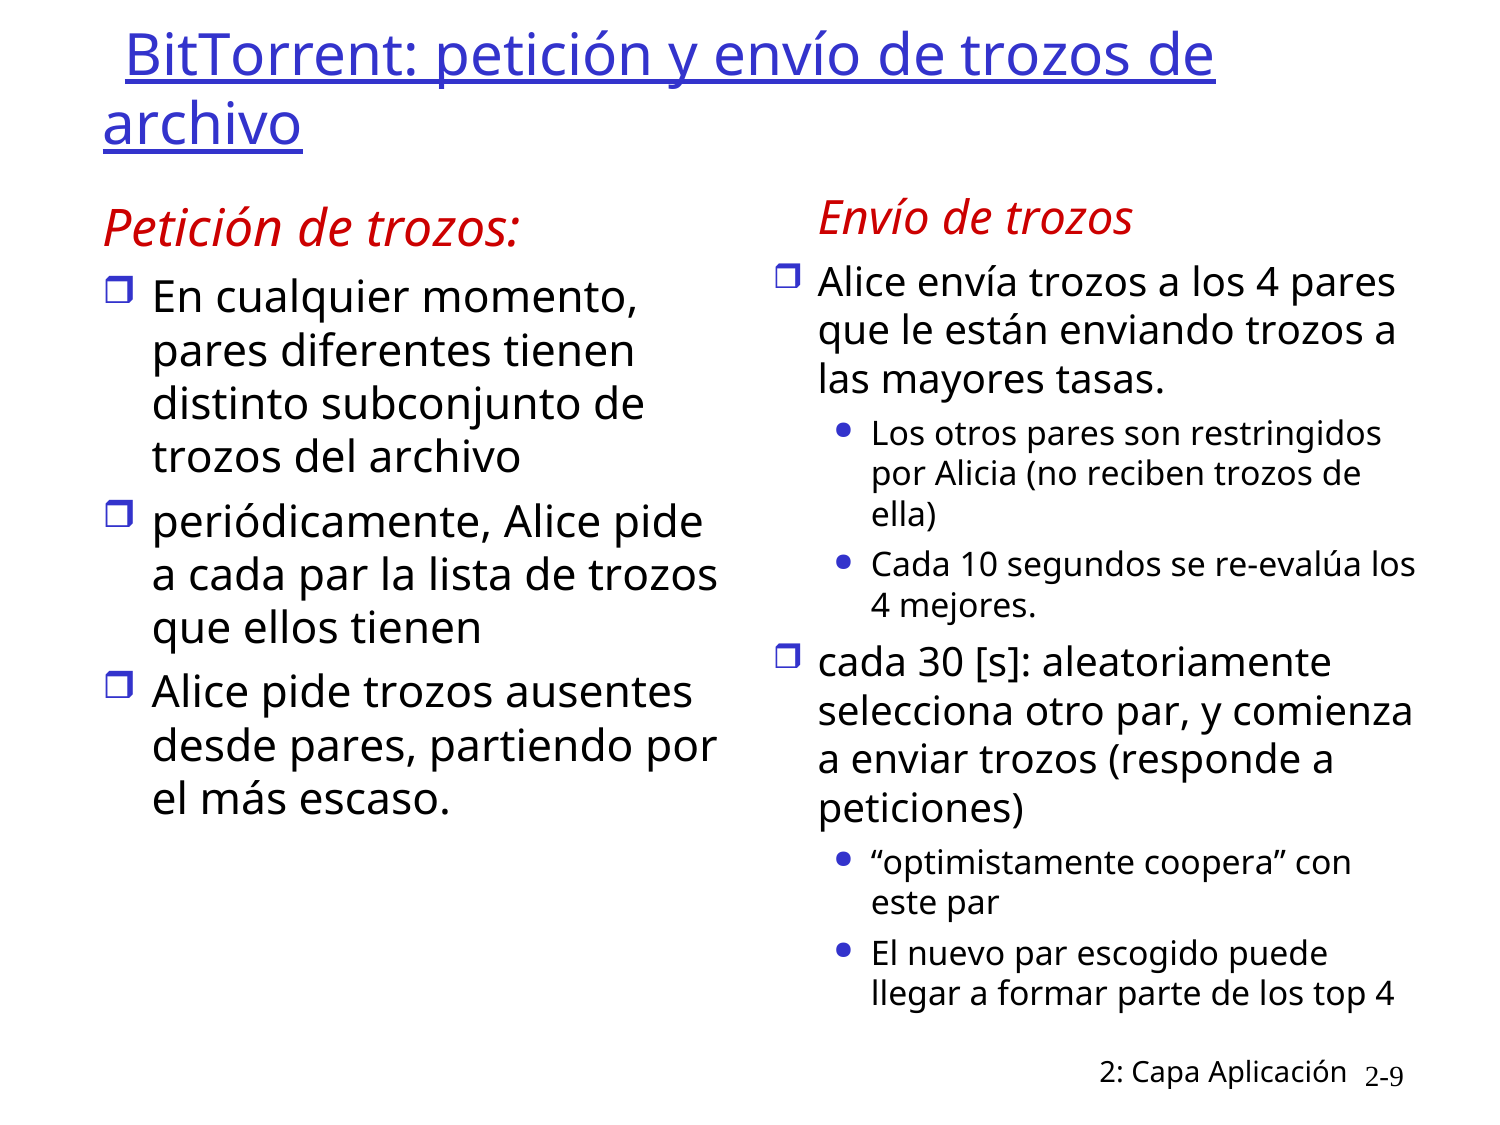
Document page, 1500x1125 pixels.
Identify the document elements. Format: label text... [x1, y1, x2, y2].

list Envío de trozos Alice envía trozos a los 4 pares que le están enviando trozos a las mayores tasas. Los otros pares son restringidos por Alicia (no reciben trozos de ella) Cada 10 segundos se re-evalúa los 4 mejores. cada 30 [s]: aleatoriamente selecciona otro par, y comienza a enviar trozos (responde a peticiones) “optimistamente coopera” con este par El nuevo par escogido puede llegar a formar parte de los top 4 [772, 187, 1426, 1013]
title BitTorrent: petición y envío de trozos de archivo [87, 23, 1426, 150]
list Petición de trozos: En cualquier momento, pares diferentes tienen distinto subconjunto de trozos del archivo periódicamente, Alice pide a cada par la lista de trozos que ellos tienen Alice pide trozos ausentes desde pares, partiendo por el más escaso. [87, 187, 741, 841]
